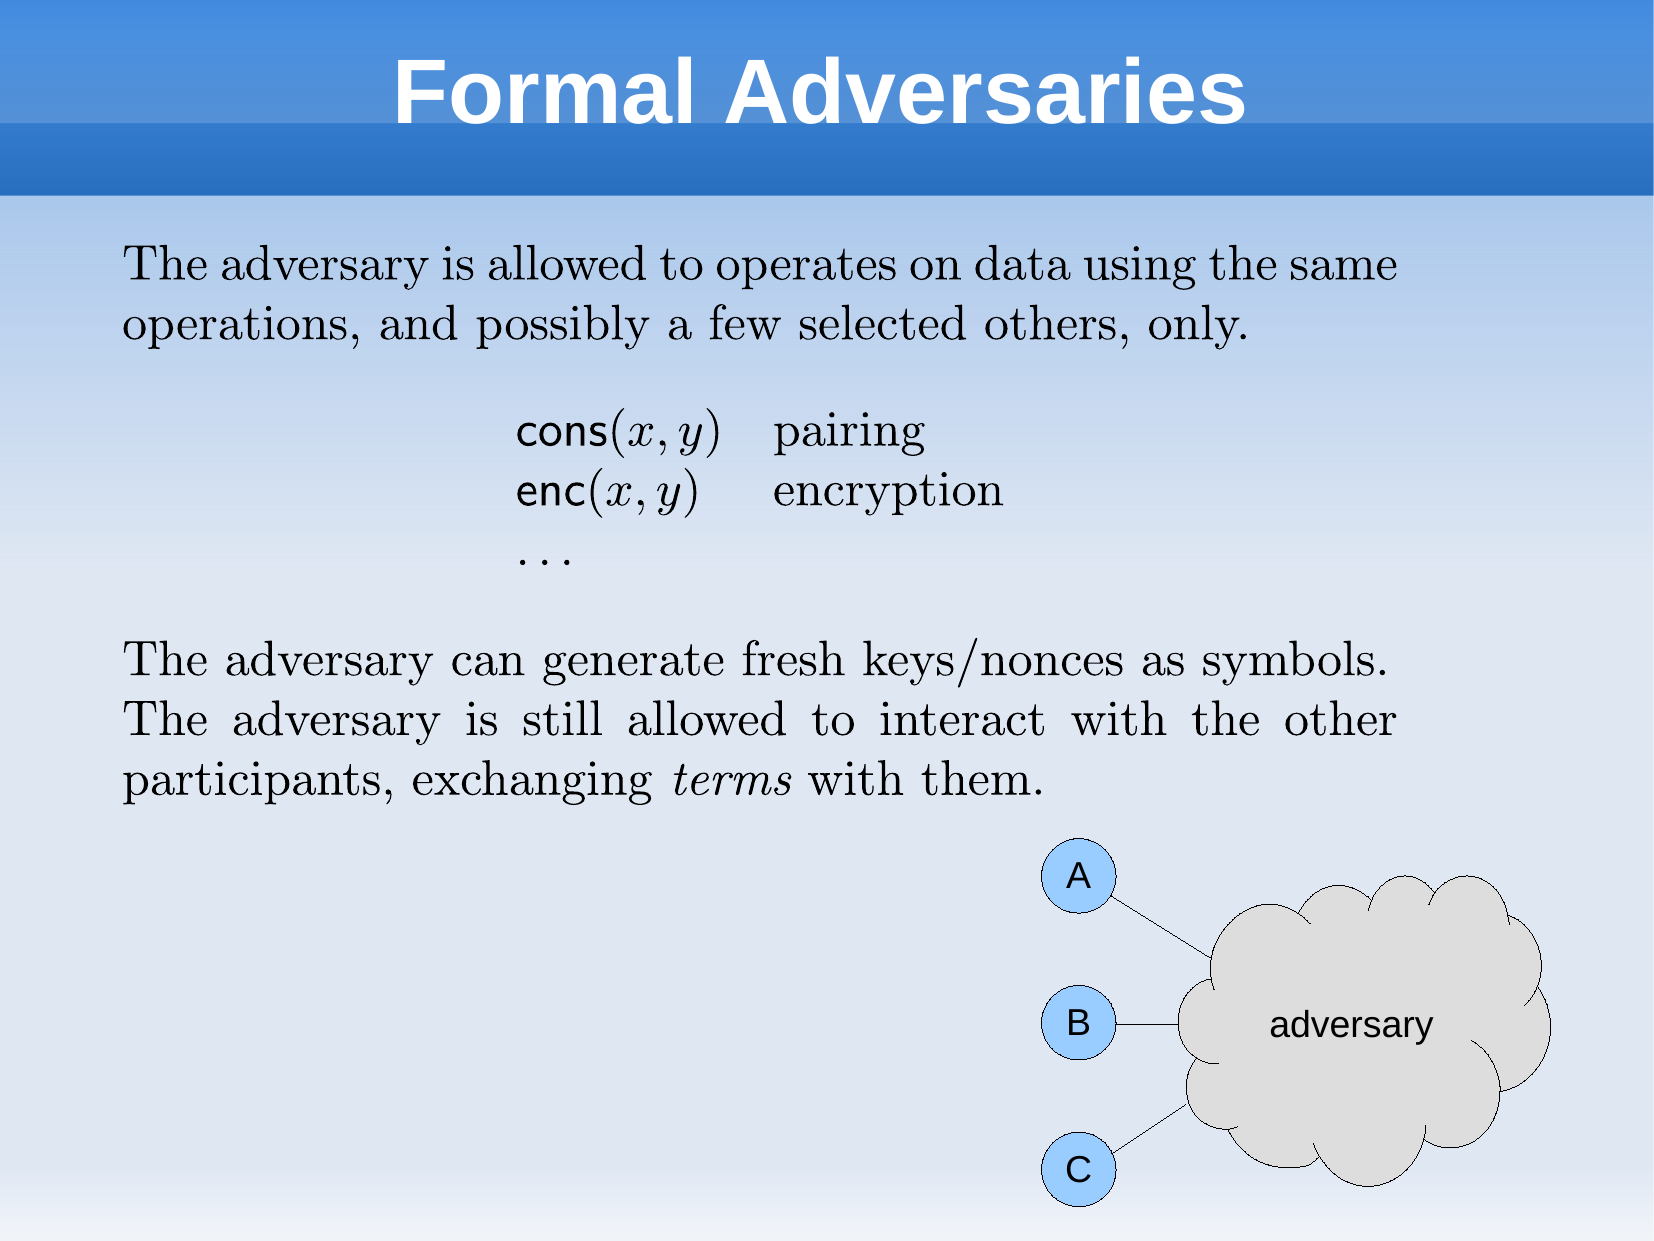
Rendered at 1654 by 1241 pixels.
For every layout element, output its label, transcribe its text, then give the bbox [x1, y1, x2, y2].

text_box [122, 244, 1398, 806]
title Formal Adversaries [76, 0, 1565, 188]
text_box C [1041, 1132, 1117, 1207]
picture [0, 0, 1654, 1241]
text_box A [1041, 838, 1117, 914]
text_box B [1041, 985, 1117, 1060]
text_box adversary [1178, 875, 1551, 1187]
